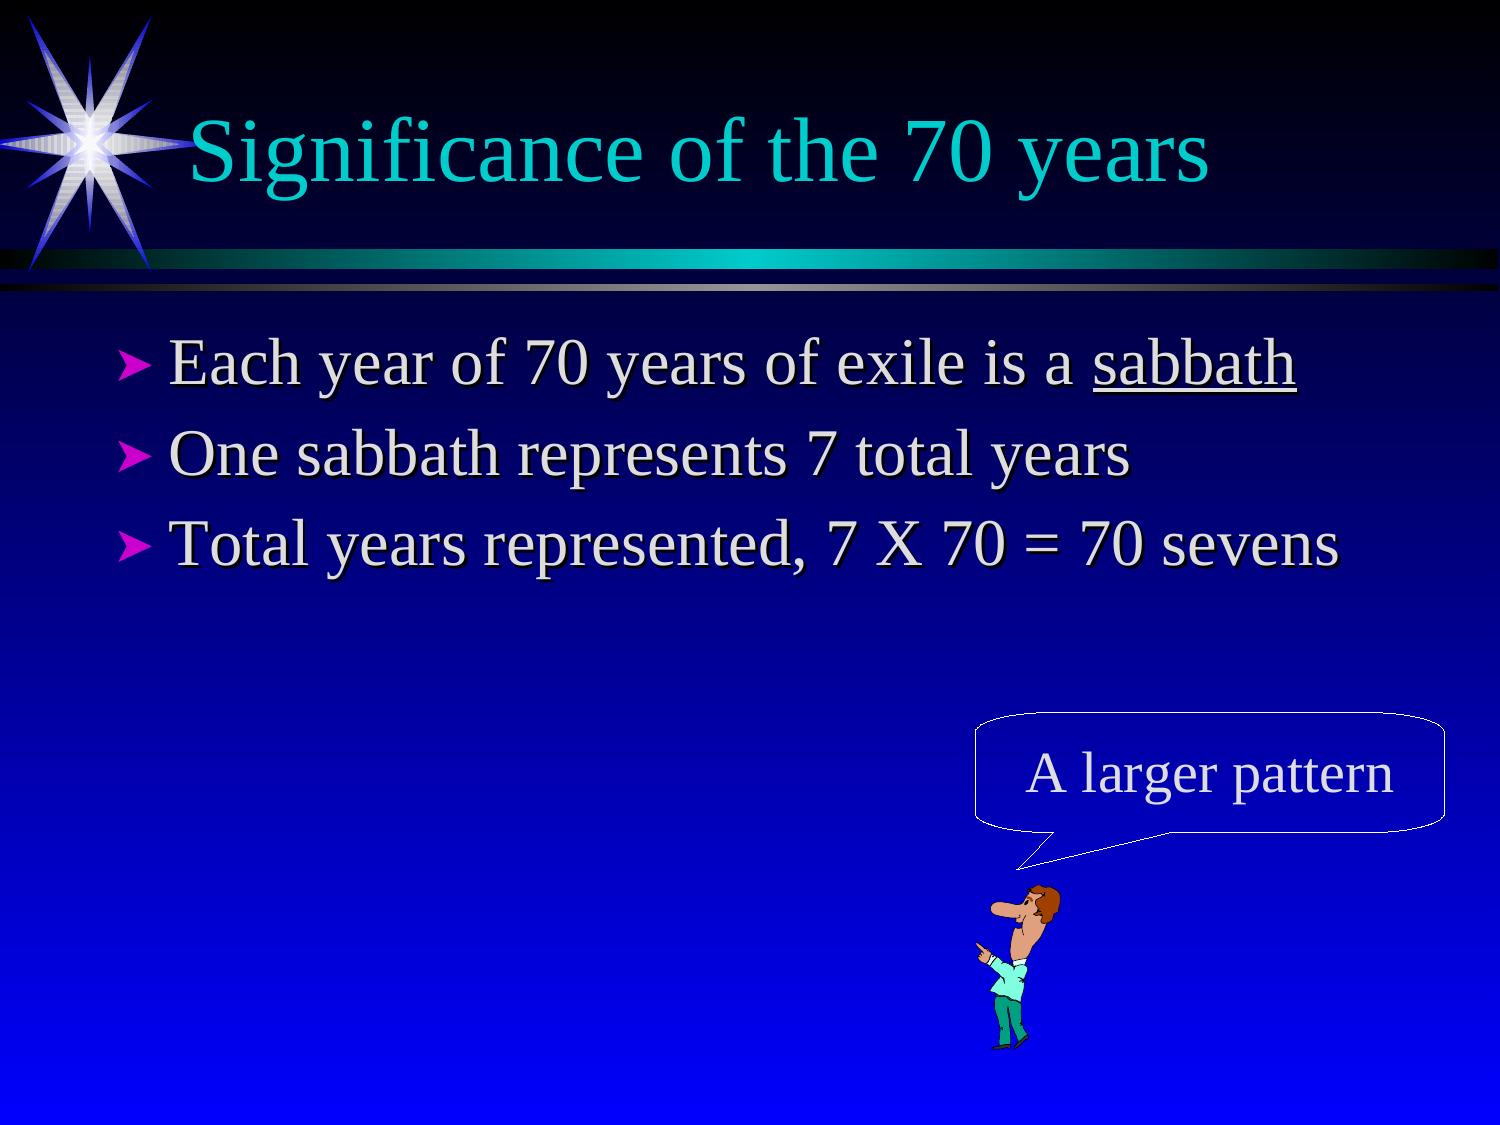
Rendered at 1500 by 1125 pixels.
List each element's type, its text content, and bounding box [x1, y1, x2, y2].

title Significance of the 70 years [187, 56, 1463, 244]
chart [975, 884, 1062, 1051]
text_box A larger pattern [975, 712, 1445, 870]
list Each year of 70 years of exile is a sabbath One sabbath represents 7 total years Total years represented, 7 X 70 = 70 sevens [112, 324, 1388, 1001]
